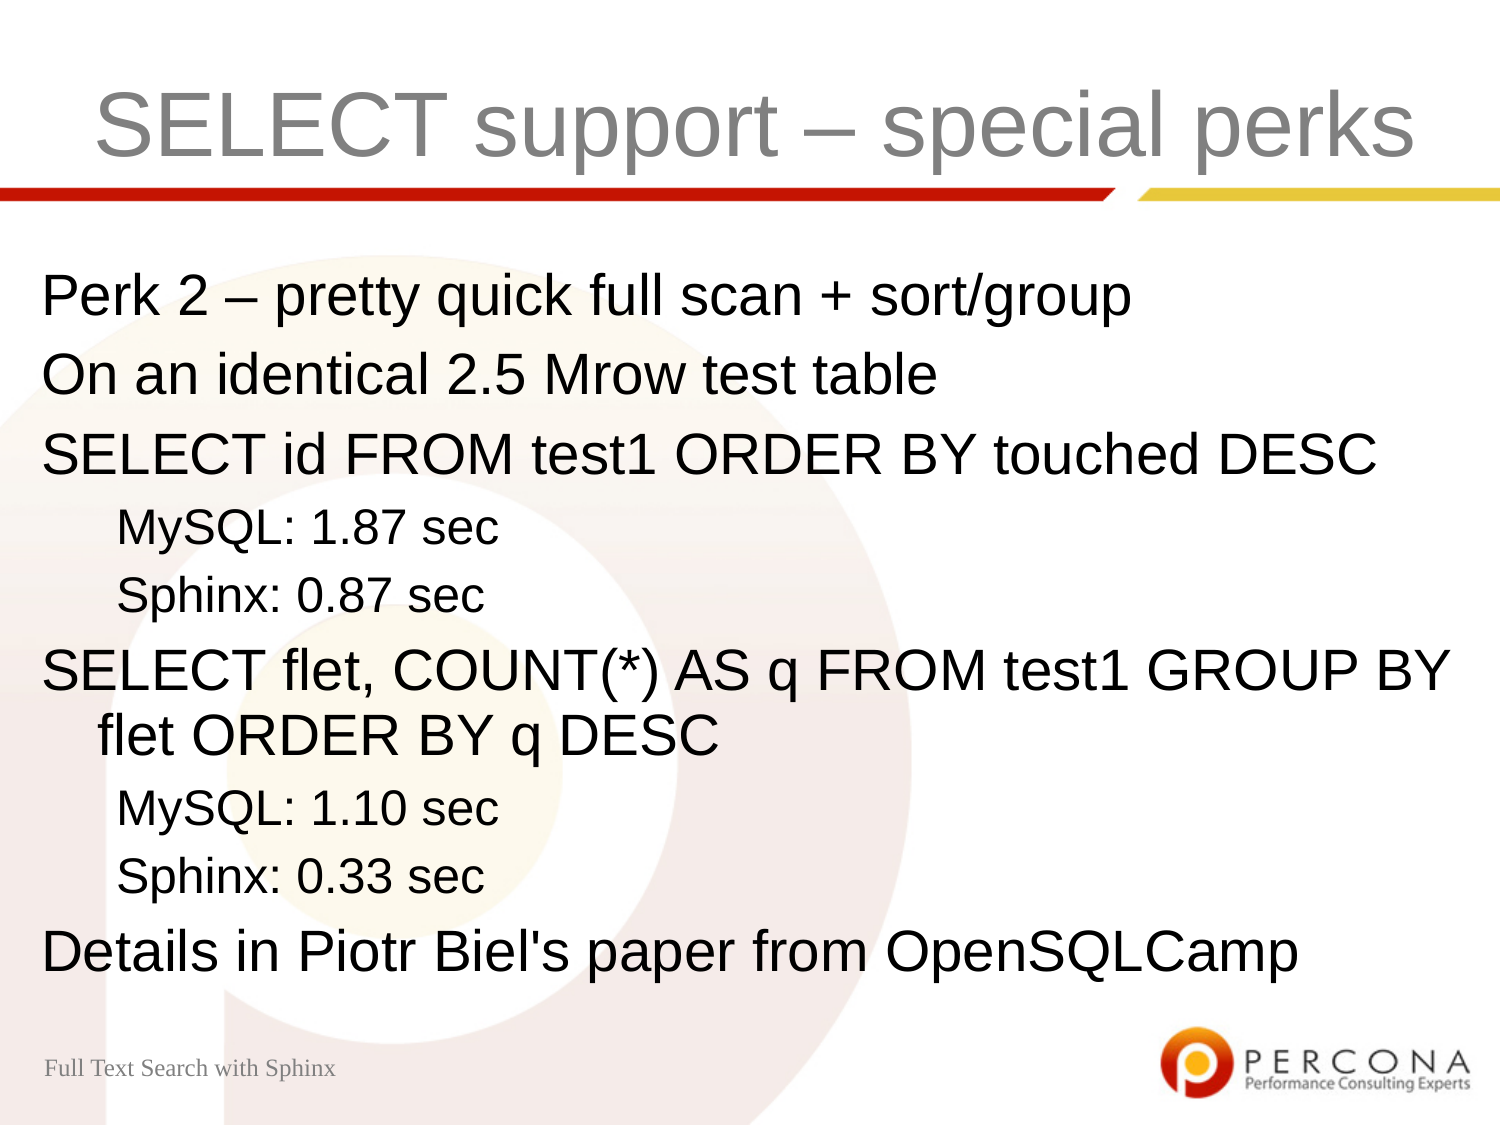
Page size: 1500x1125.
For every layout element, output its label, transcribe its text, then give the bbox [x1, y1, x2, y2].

picture [0, 0, 1500, 1125]
title SELECT support – special perks [41, 62, 1471, 187]
list Perk 2 – pretty quick full scan + sort/group On an identical 2.5 Mrow test table SELECT id FROM test1 ORDER BY touched DESC MySQL: 1.87 sec Sphinx: 0.87 sec SELECT flet, COUNT(*) AS q FROM test1 GROUP BY flet ORDER BY q DESC MySQL: 1.10 sec Sphinx: 0.33 sec Details in Piotr Biel's paper from OpenSQLCamp [41, 262, 1471, 991]
